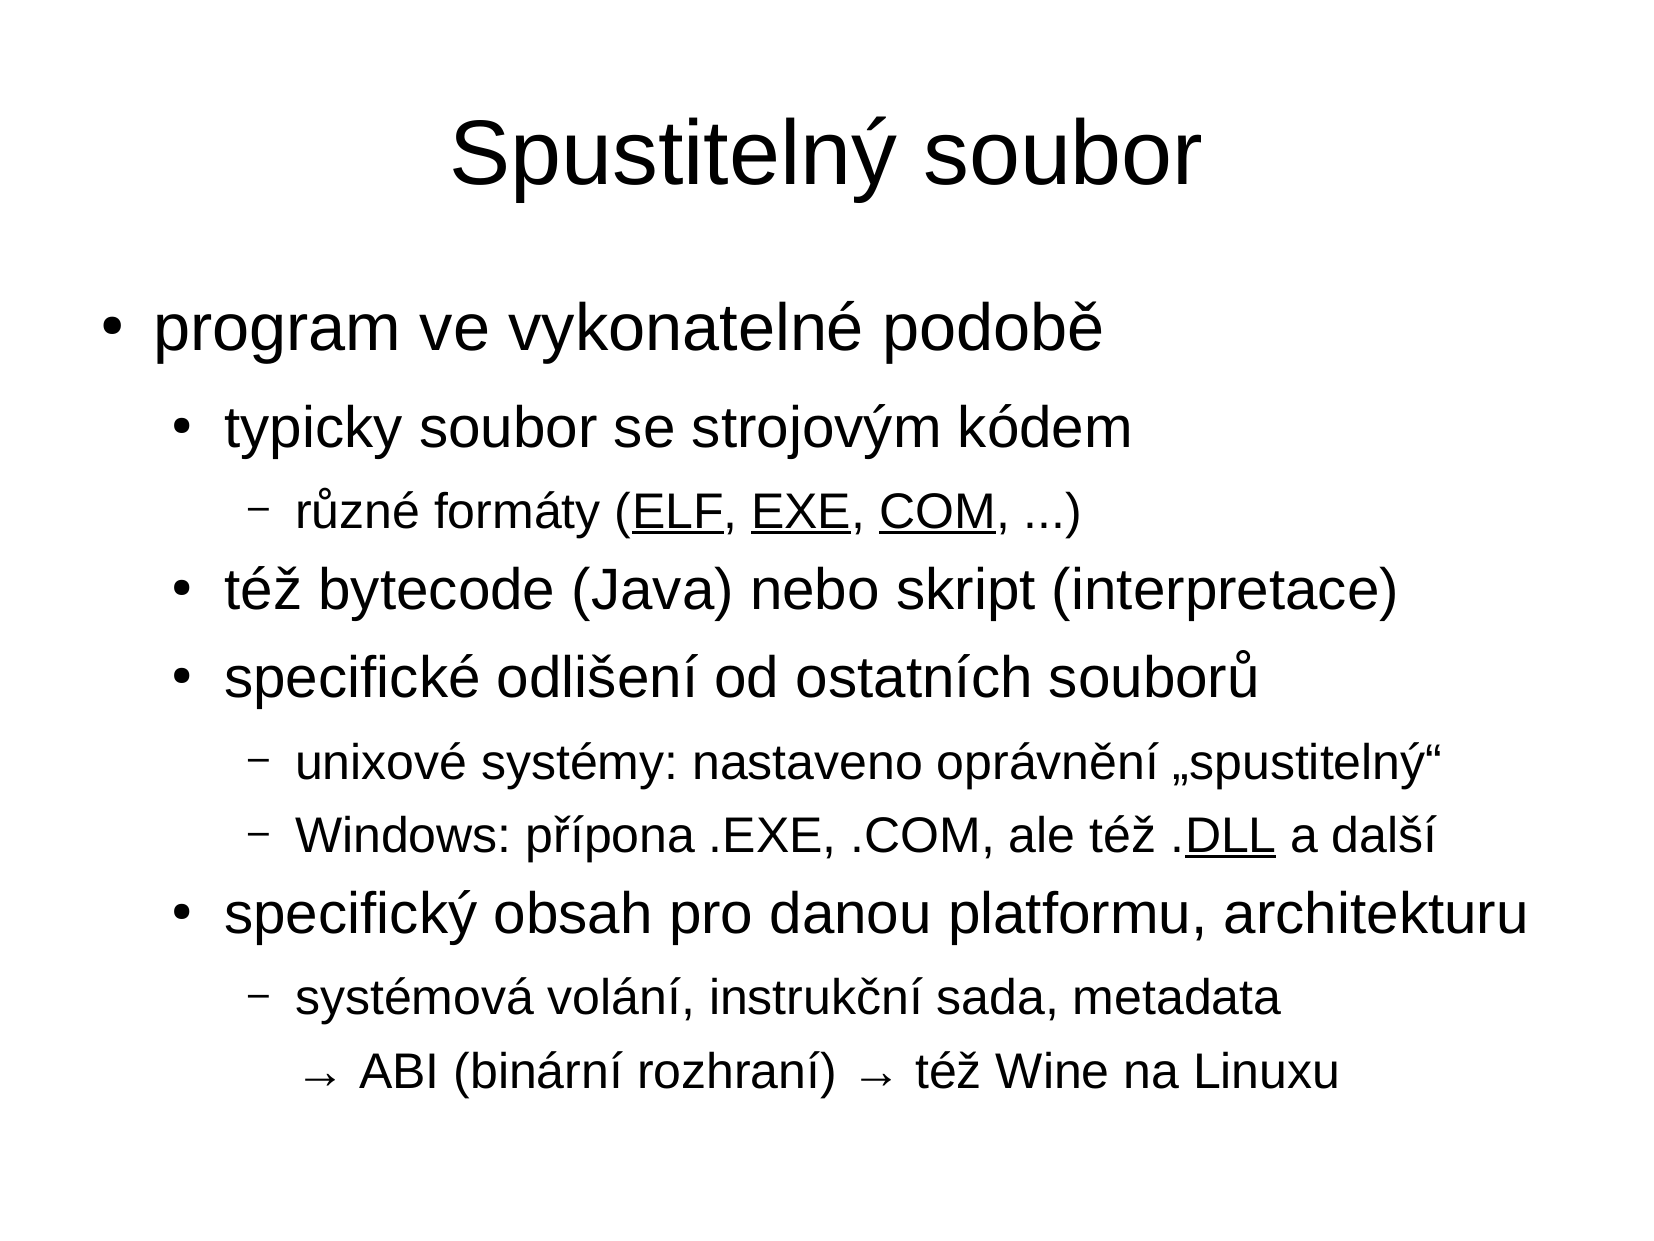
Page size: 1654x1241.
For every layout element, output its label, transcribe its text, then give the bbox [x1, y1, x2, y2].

list program ve vykonatelné podobě typicky soubor se strojovým kódem různé formáty (ELF, EXE, COM, ...) též bytecode (Java) nebo skript (interpretace) specifické odlišení od ostatních souborů unixové systémy: nastaveno oprávnění „spustitelný“ Windows: přípona .EXE, .COM, ale též .DLL a další specifický obsah pro danou platformu, architekturu systémová volání, instrukční sada, metadata → ABI (binární rozhraní) → též Wine na Linuxu [82, 290, 1571, 1098]
title Spustitelný soubor [82, 56, 1571, 250]
